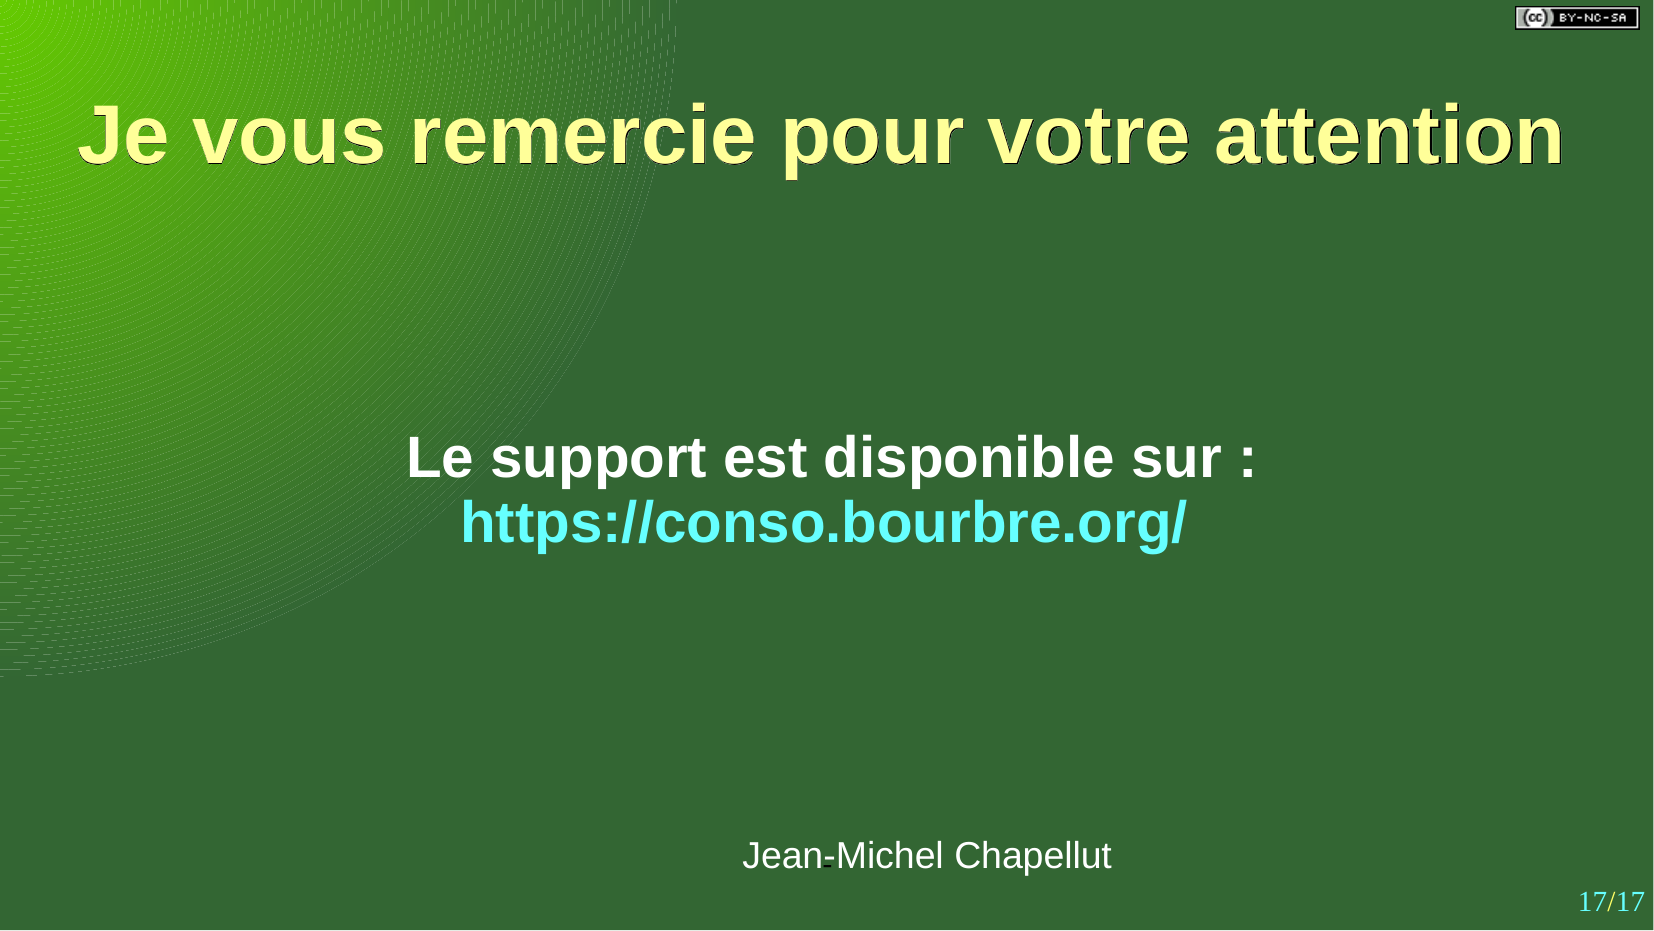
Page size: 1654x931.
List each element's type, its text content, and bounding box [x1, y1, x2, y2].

picture [1515, 6, 1640, 30]
text_box Jean-Michel Chapellut [437, 826, 1418, 926]
list Le support est disponible sur : https://conso.bourbre.org/ [30, 425, 1636, 638]
title Je vous remercie pour votre attention [11, 57, 1632, 213]
